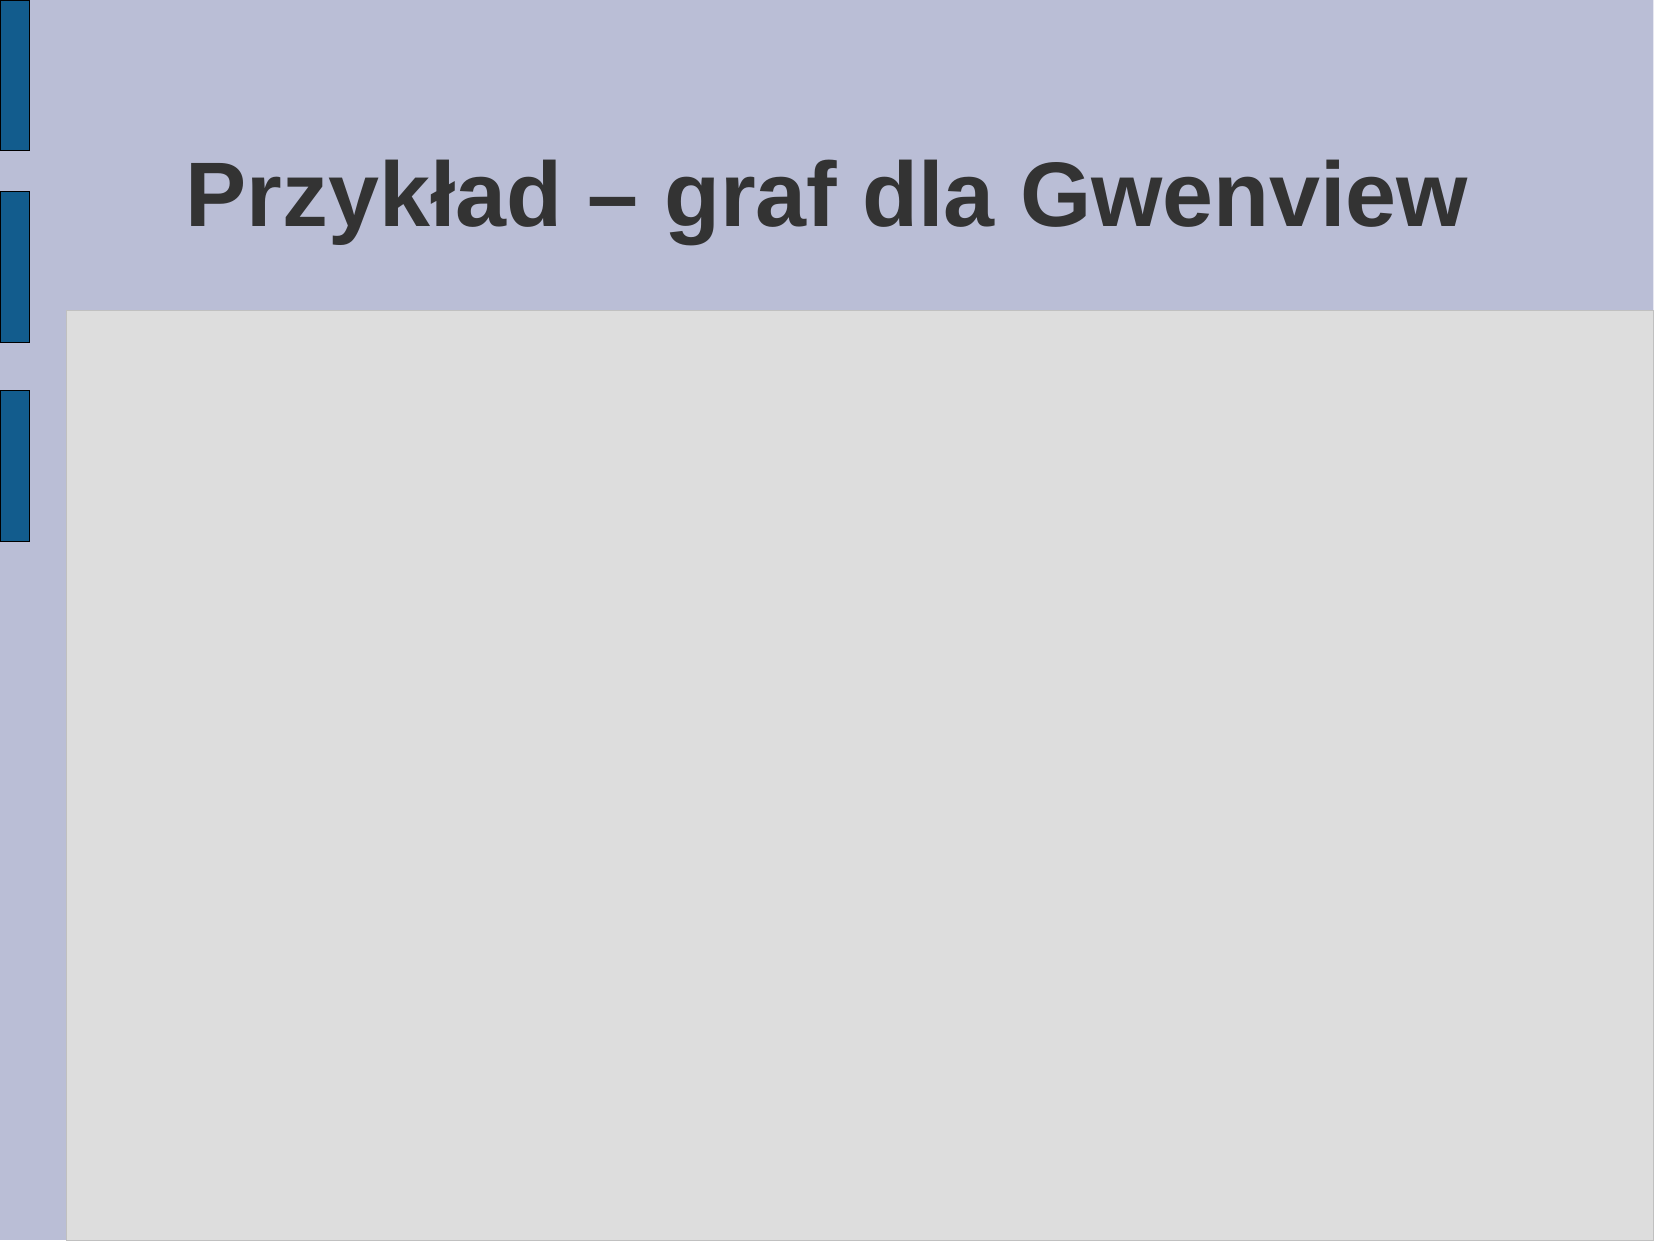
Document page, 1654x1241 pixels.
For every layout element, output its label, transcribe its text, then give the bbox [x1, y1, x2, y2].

title Przykład – graf dla Gwenview [121, 91, 1534, 299]
